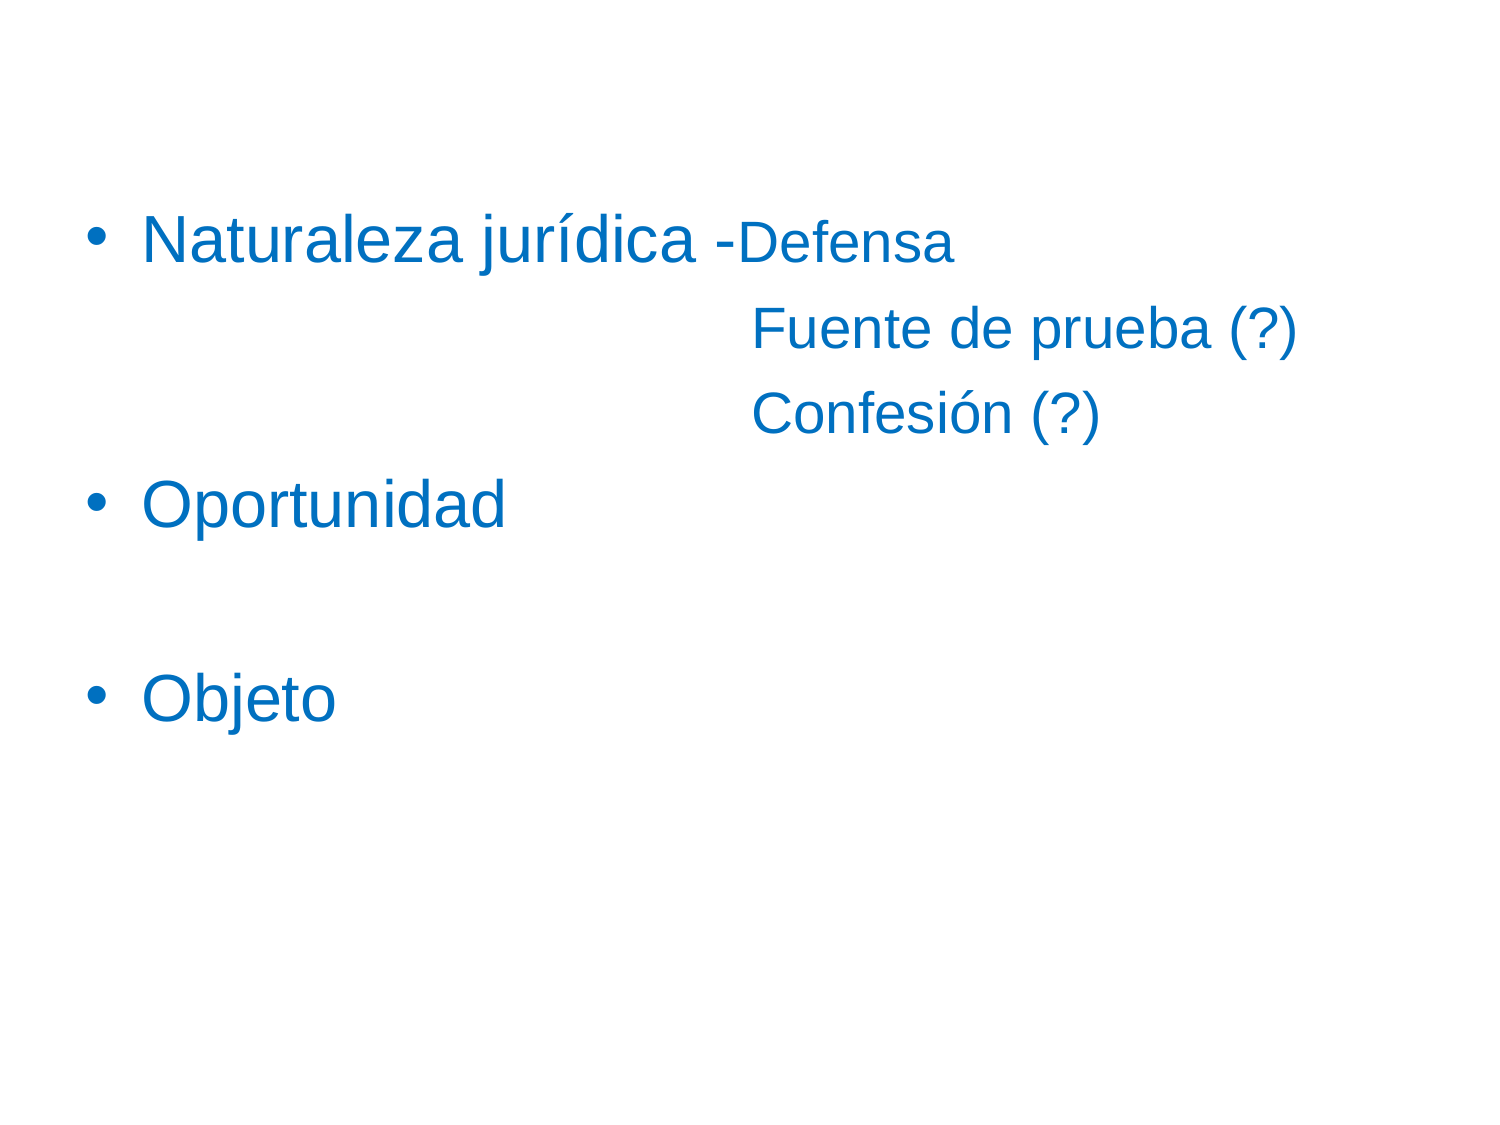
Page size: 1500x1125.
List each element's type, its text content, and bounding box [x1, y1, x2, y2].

list Naturaleza jurídica -Defensa Fuente de prueba (?) Confesión (?) Oportunidad Objeto [70, 93, 1425, 1005]
